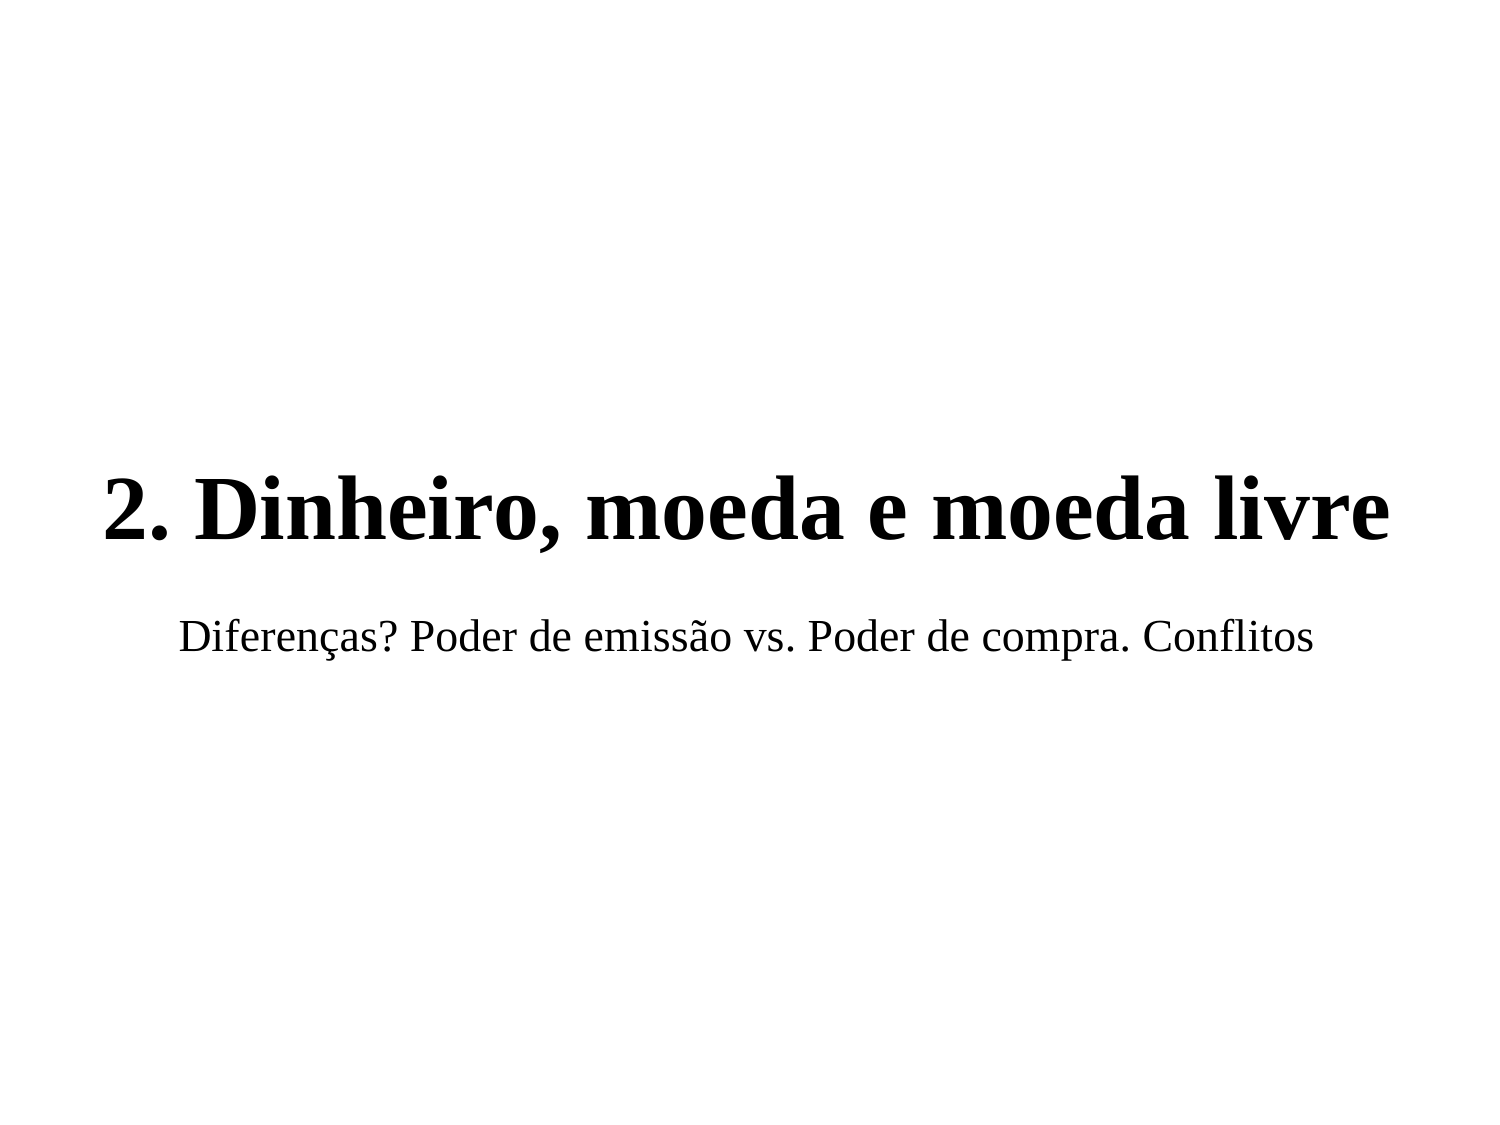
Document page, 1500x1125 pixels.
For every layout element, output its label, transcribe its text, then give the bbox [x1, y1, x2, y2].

title 2. Dinheiro, moeda e moeda livre Diferenças? Poder de emissão vs. Poder de compra. Conflitos [83, 433, 1412, 687]
